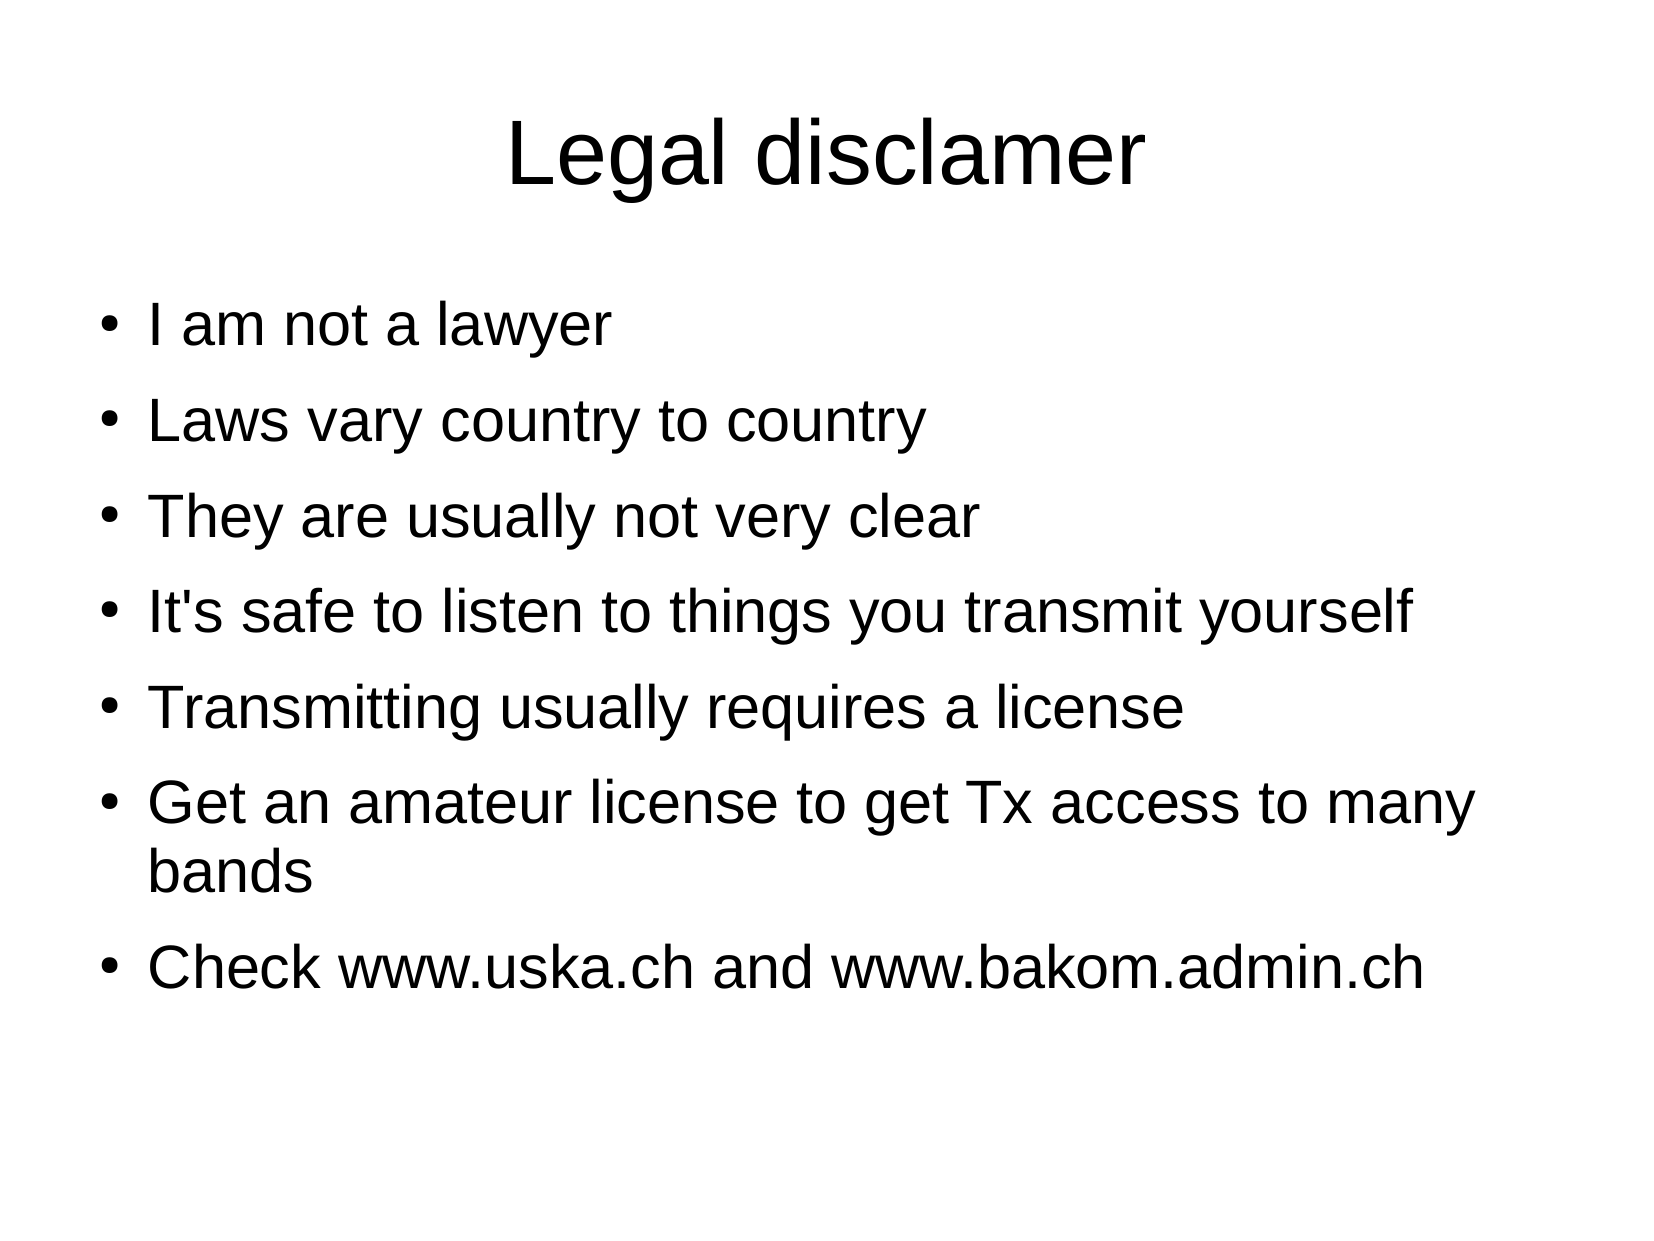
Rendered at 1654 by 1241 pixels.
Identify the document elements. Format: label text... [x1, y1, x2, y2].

list I am not a lawyer Laws vary country to country They are usually not very clear It's safe to listen to things you transmit yourself Transmitting usually requires a license Get an amateur license to get Tx access to many bands Check www.uska.ch and www.bakom.admin.ch [82, 290, 1571, 1010]
title Legal disclamer [82, 49, 1571, 257]
